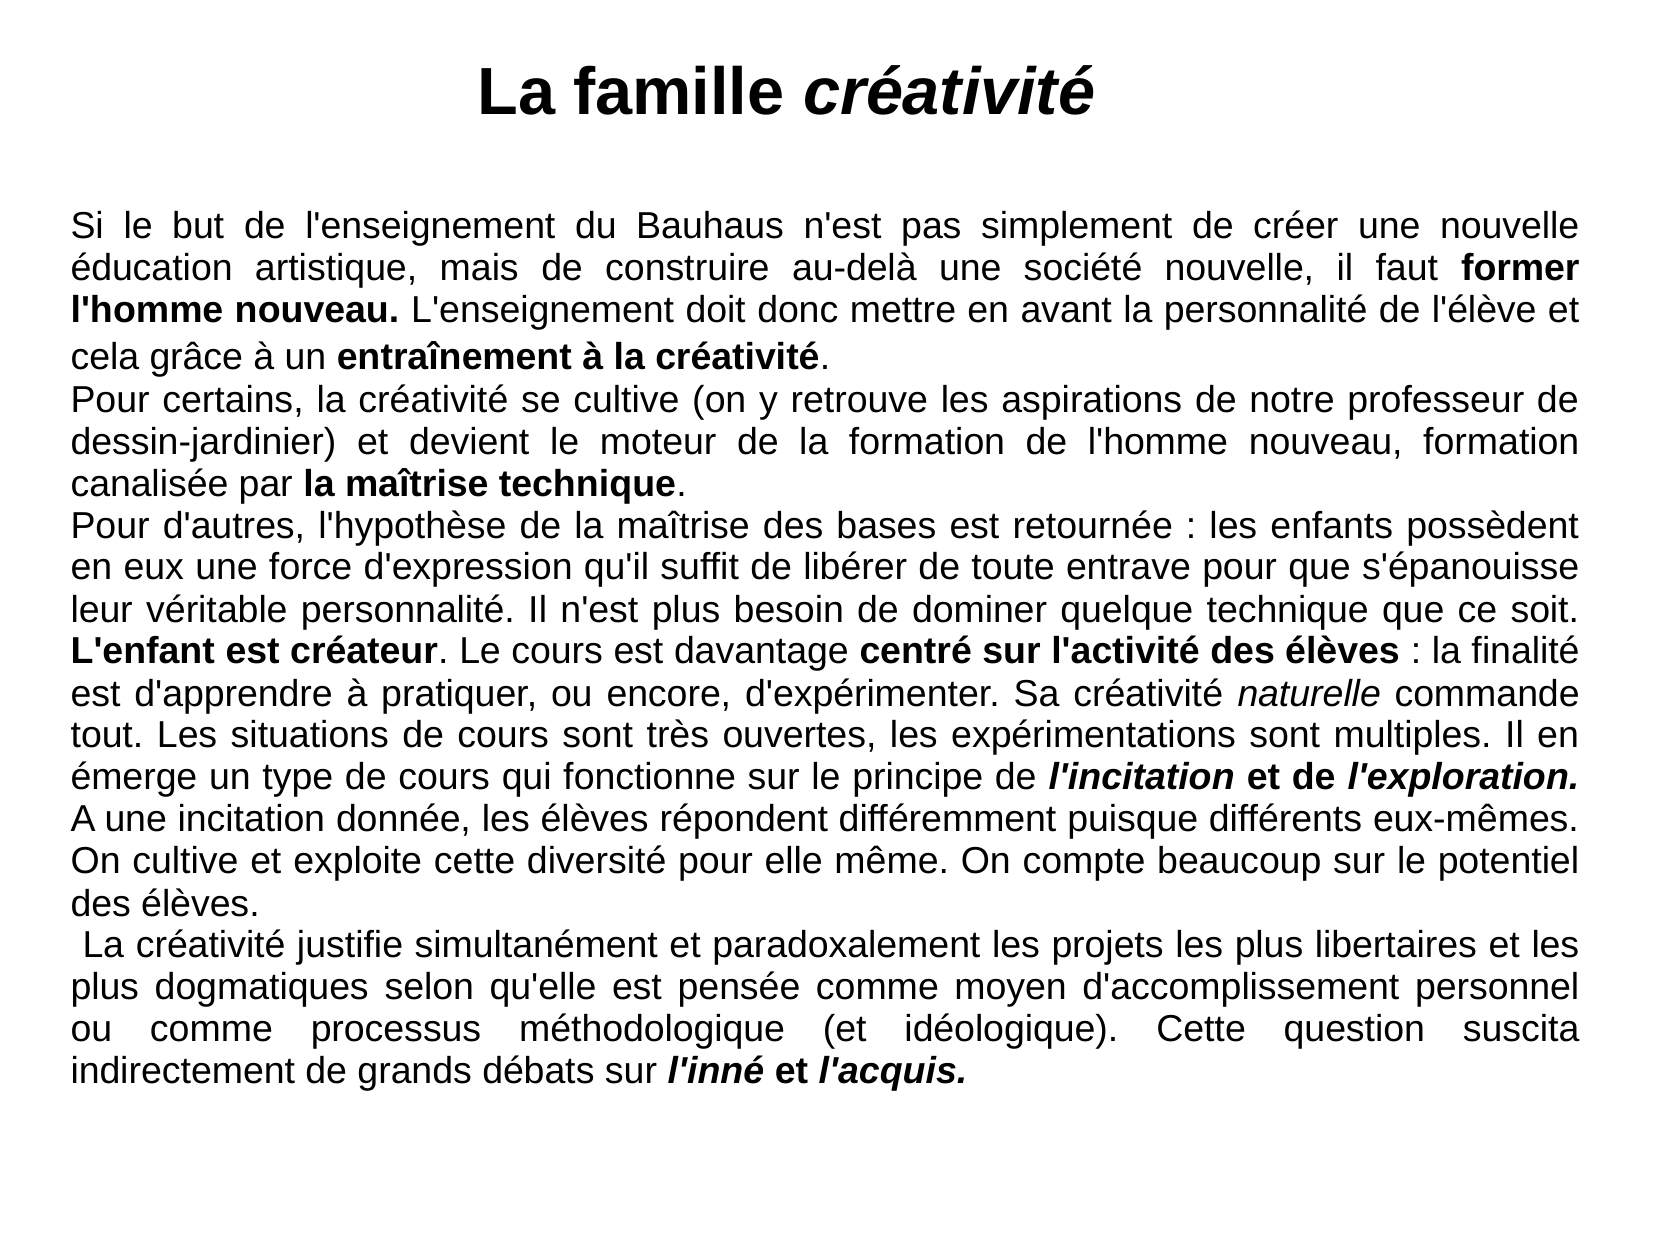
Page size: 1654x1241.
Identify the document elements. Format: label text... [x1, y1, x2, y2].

text_box La famille créativité Si le but de l'enseignement du Bauhaus n'est pas simplement de créer une nouvelle éducation artistique, mais de construire au-delà une société nouvelle, il faut former l'homme nouveau. L'enseignement doit donc mettre en avant la personnalité de l'élève et cela grâce à un entraînement à la créativité. Pour certains, la créativité se cultive (on y retrouve les aspirations de notre professeur de dessin-jardinier) et devient le moteur de la formation de l'homme nouveau, formation canalisée par la maîtrise technique. Pour d'autres, l'hypothèse de la maîtrise des bases est retournée : les enfants possèdent en eux une force d'expression qu'il suffit de libérer de toute entrave pour que s'épanouisse leur véritable personnalité. Il n'est plus besoin de dominer quelque technique que ce soit. L'enfant est créateur. Le cours est davantage centré sur l'activité des élèves : la finalité est d'apprendre à pratiquer, ou encore, d'expérimenter. Sa créativité naturelle commande tout. Les situations de cours sont très ouvertes, les expérimentations sont multiples. Il en émerge un type de cours qui fonctionne sur le principe de l'incitation et de l'exploration. A une incitation donnée, les élèves répondent différemment puisque différents eux-mêmes. On cultive et exploite cette diversité pour elle même. On compte beaucoup sur le potentiel des élèves. La créativité justifie simultanément et paradoxalement les projets les plus libertaires et les plus dogmatiques selon qu'elle est pensée comme moyen d'accomplissement personnel ou comme processus méthodologique (et idéologique). Cette question suscita indirectement de grands débats sur l'inné et l'acquis. [0, 47, 1595, 1182]
